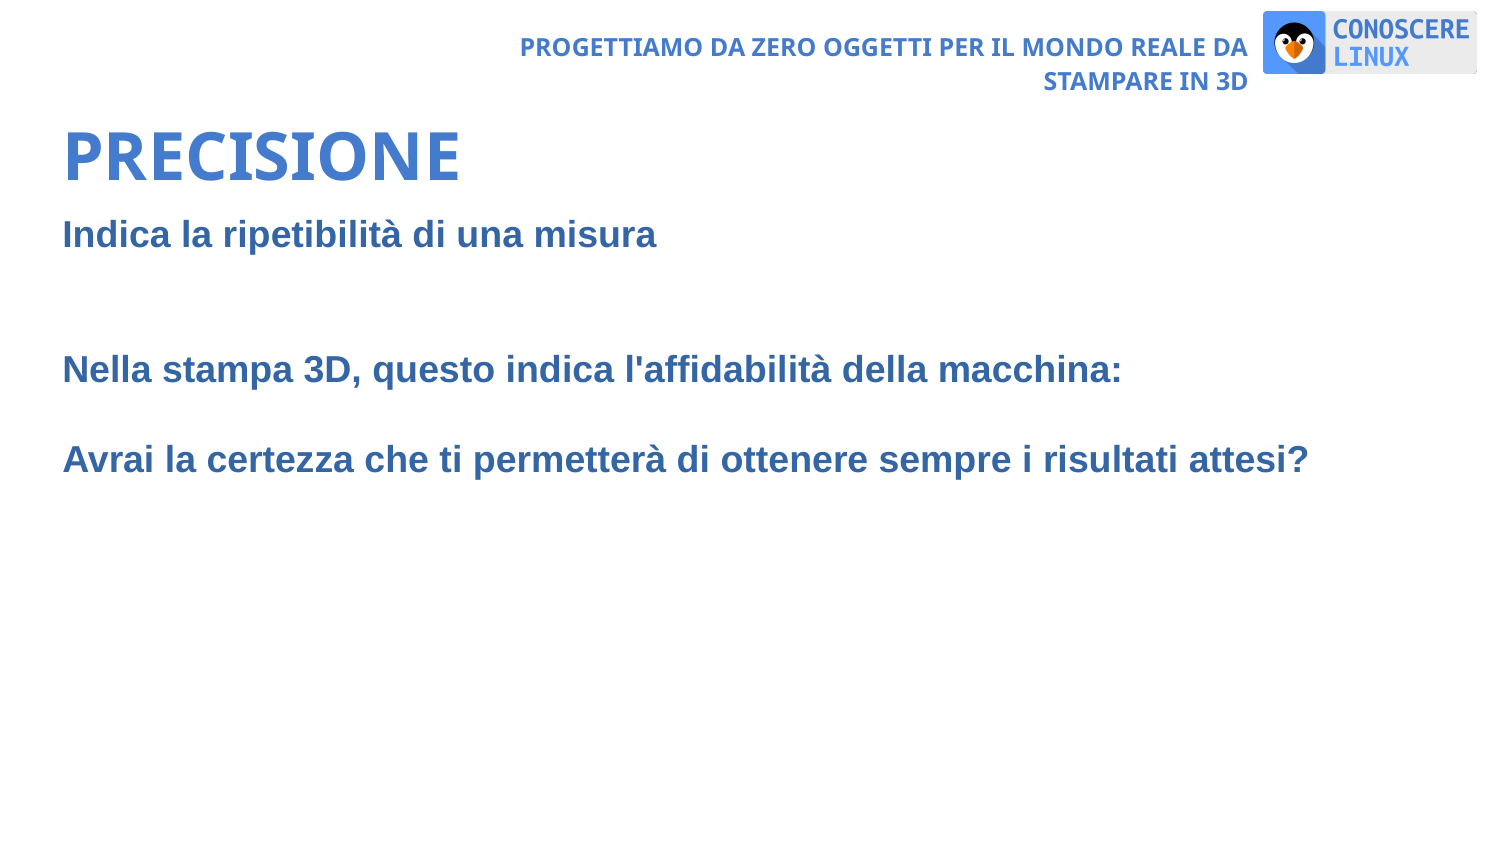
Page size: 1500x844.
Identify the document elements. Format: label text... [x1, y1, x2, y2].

picture [1263, 11, 1477, 74]
text_box PRECISIONE [47, 102, 1320, 194]
title Indica la ripetibilità di una misura Nella stampa 3D, questo indica l'affidabilità della macchina: Avrai la certezza che ti permetterà di ottenere sempre i risultati attesi? [47, 194, 1432, 266]
text_box PROGETTIAMO DA ZERO OGGETTI PER IL MONDO REALE DA STAMPARE IN 3D [437, 21, 1264, 91]
